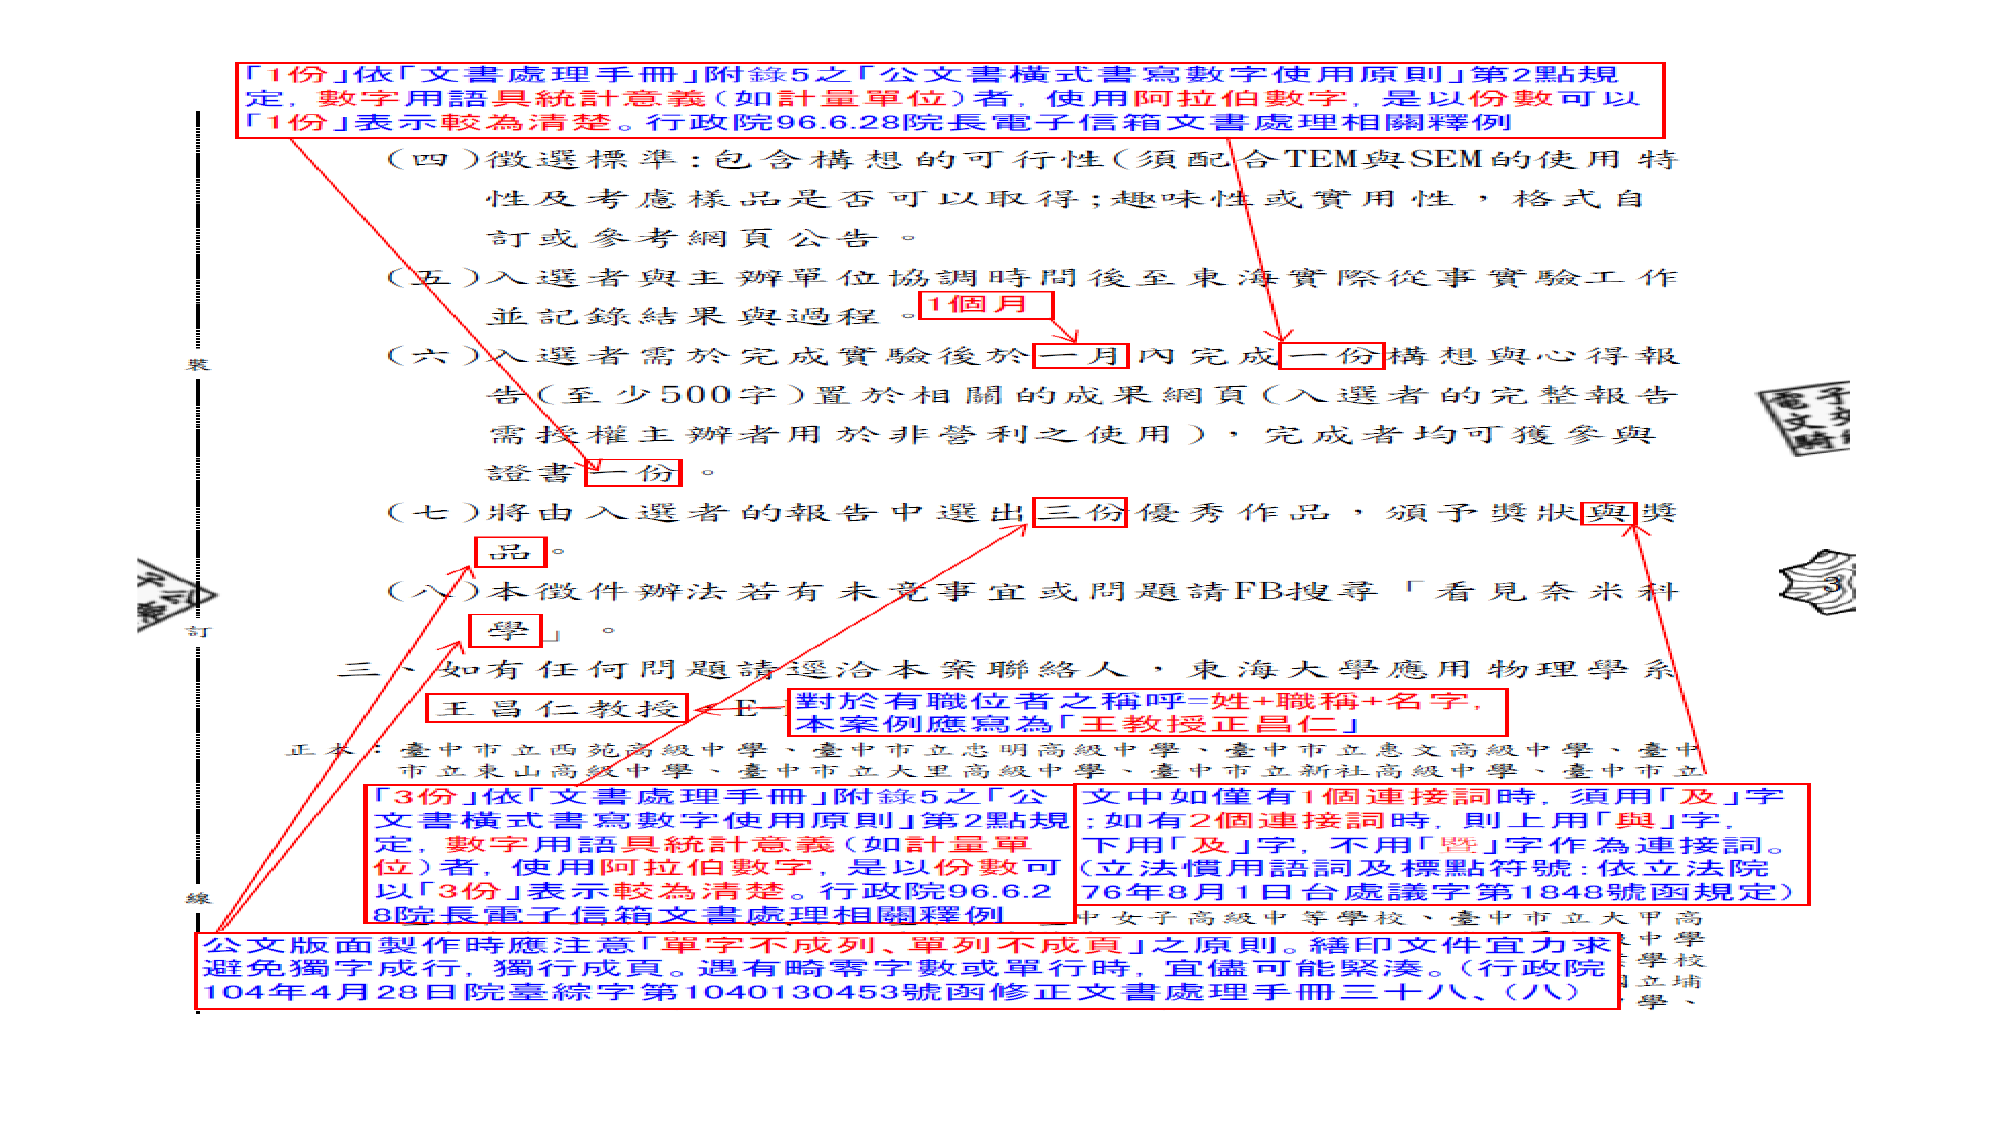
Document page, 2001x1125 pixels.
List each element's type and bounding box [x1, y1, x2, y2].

picture [137, 59, 1863, 1014]
